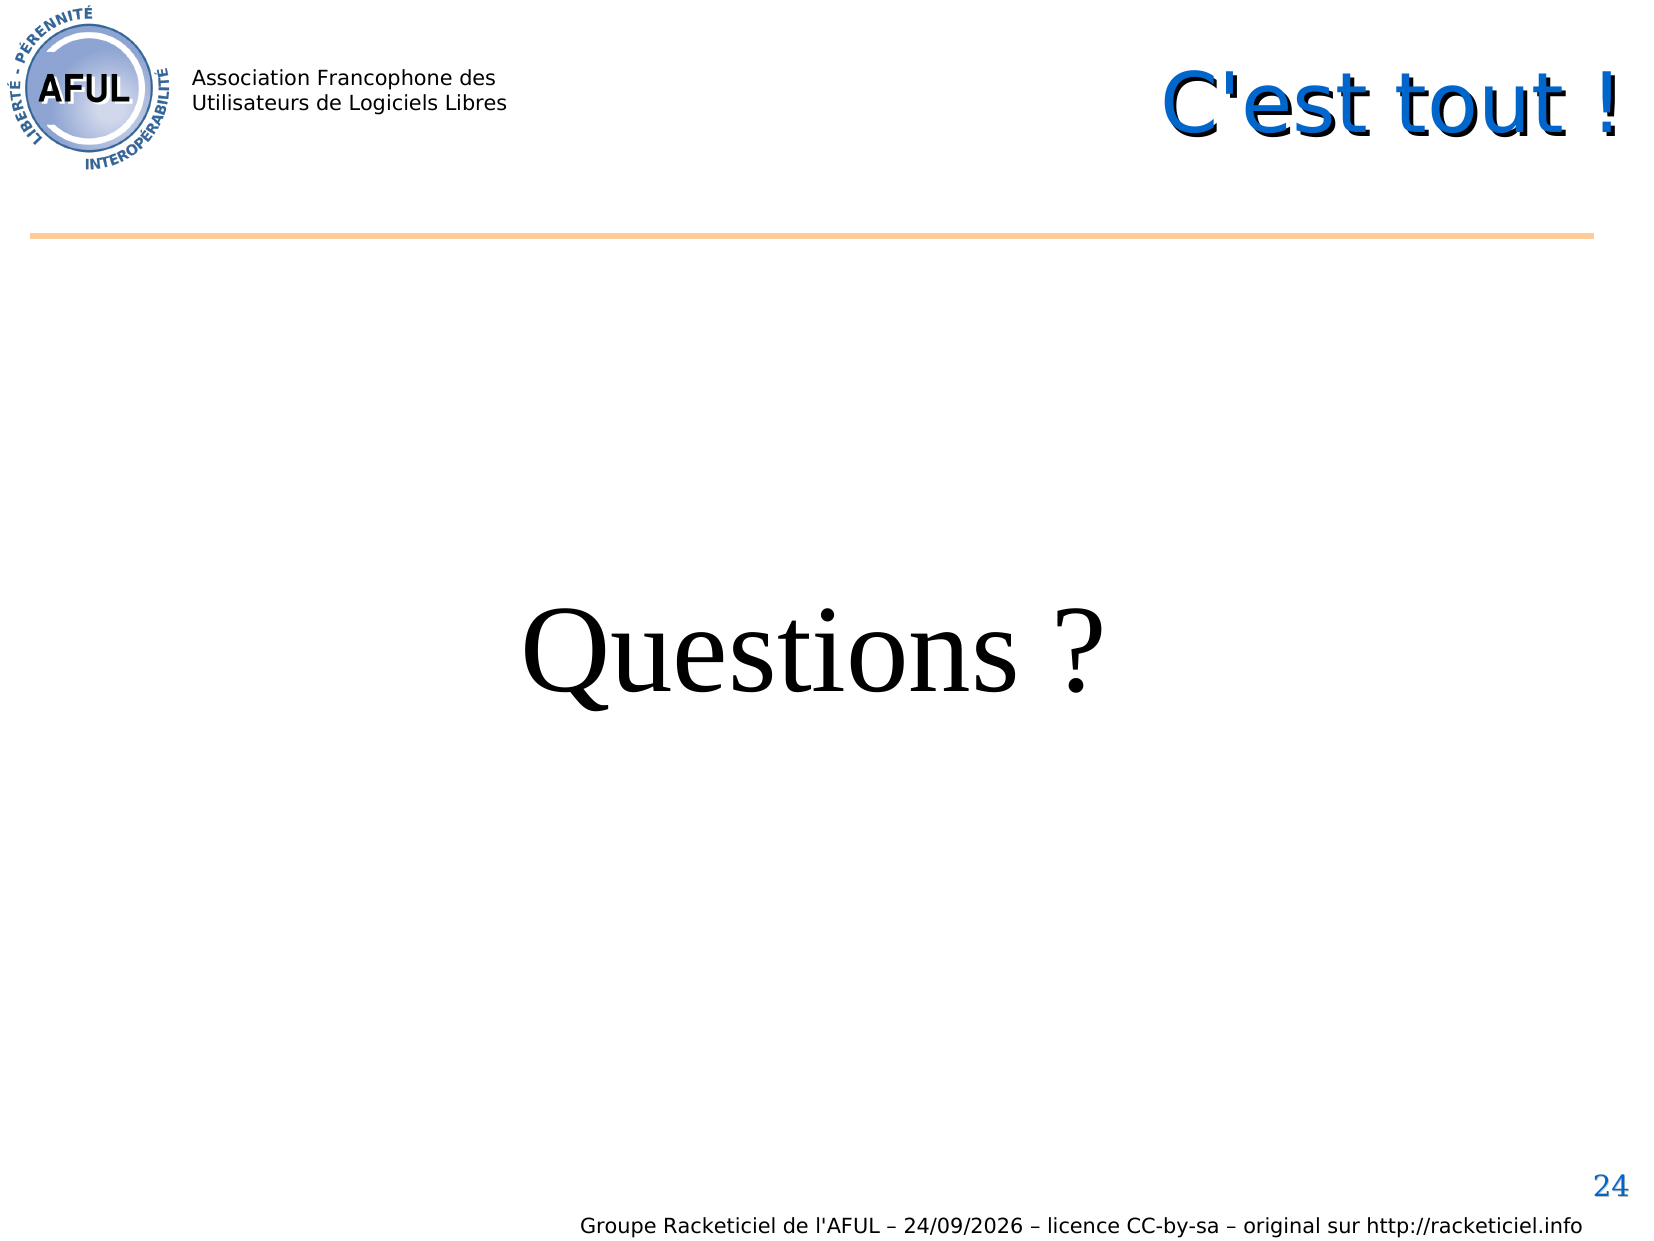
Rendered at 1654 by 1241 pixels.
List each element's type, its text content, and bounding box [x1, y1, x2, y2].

picture [0, 0, 178, 178]
text_box Questions ? [505, 572, 1123, 739]
title C'est tout ! [501, 7, 1625, 200]
